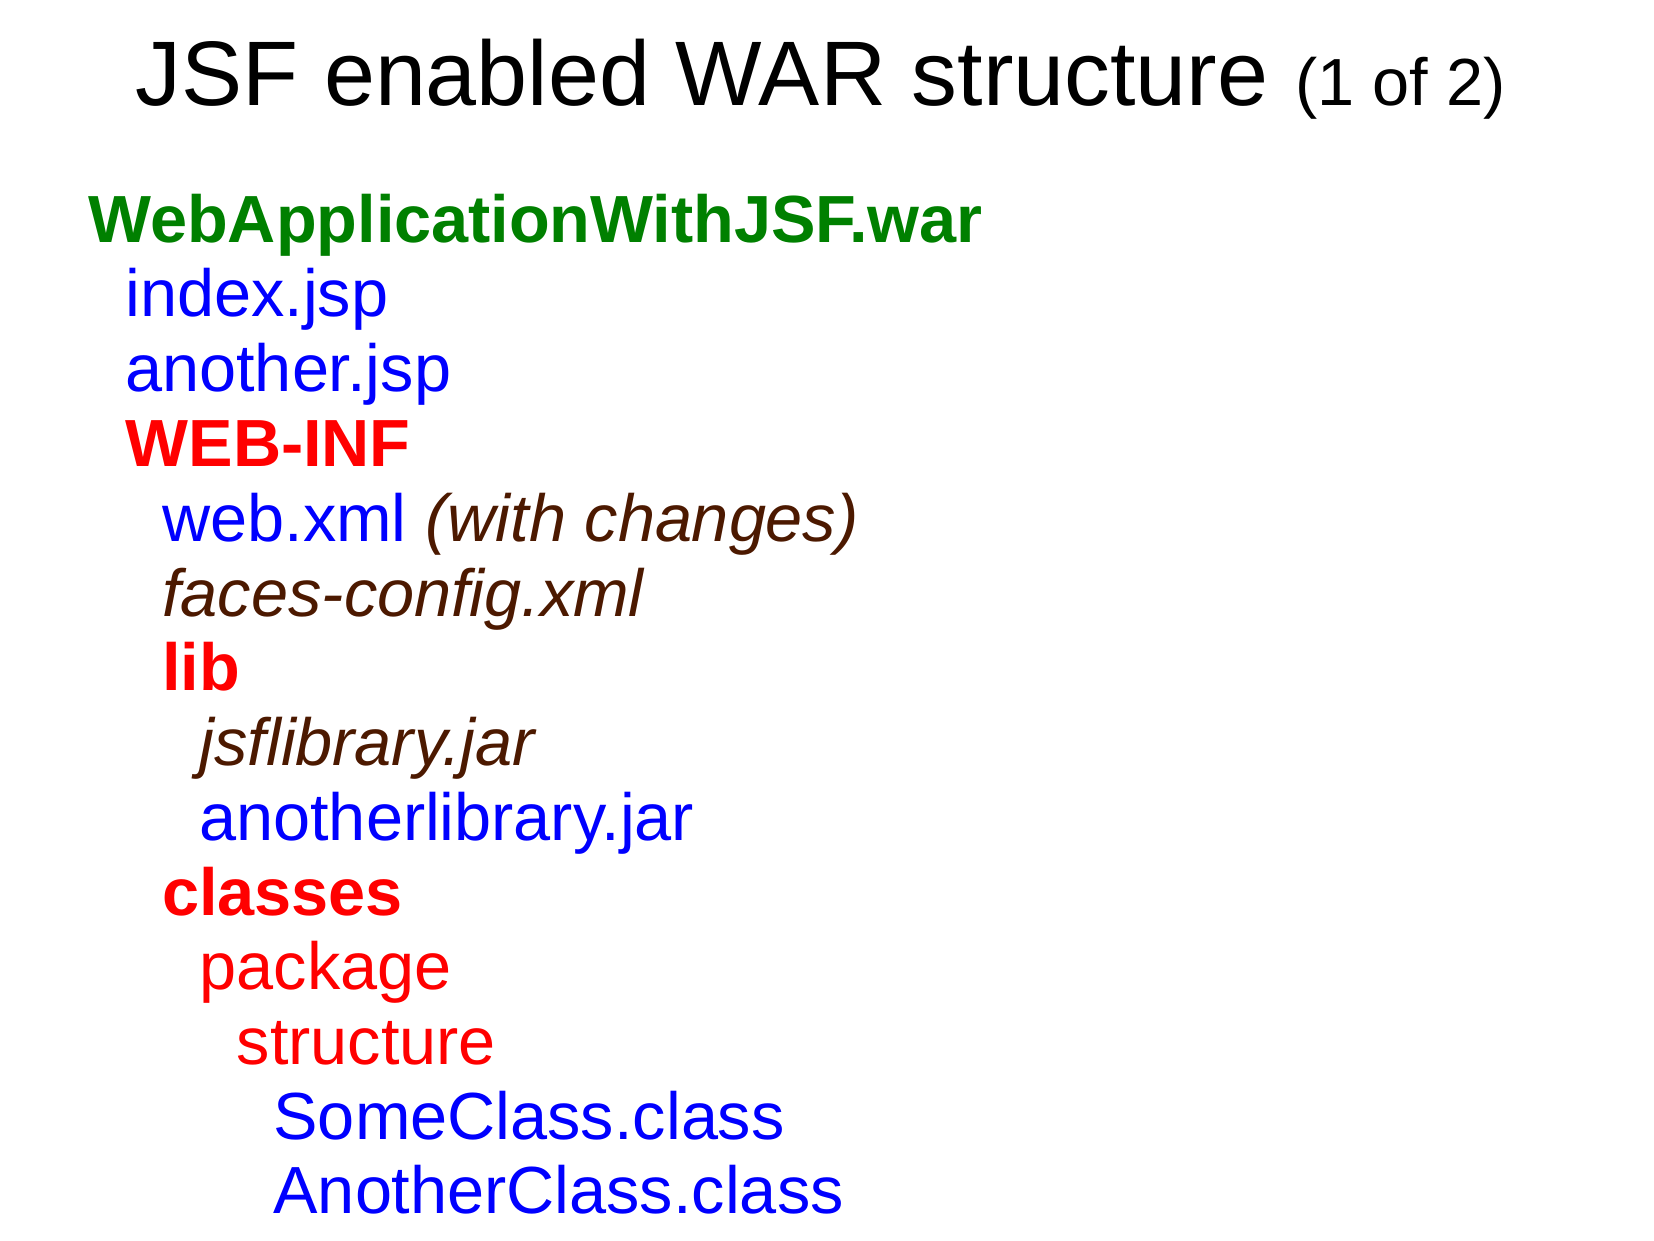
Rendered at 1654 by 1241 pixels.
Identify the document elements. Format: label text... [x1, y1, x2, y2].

subtitle WebApplicationWithJSF.war index.jsp another.jsp WEB-INF web.xml (with changes) faces-config.xml lib jsflibrary.jar anotherlibrary.jar classes package structure SomeClass.class AnotherClass.class [88, 181, 1577, 1229]
title JSF enabled WAR structure (1 of 2) [76, 0, 1565, 178]
